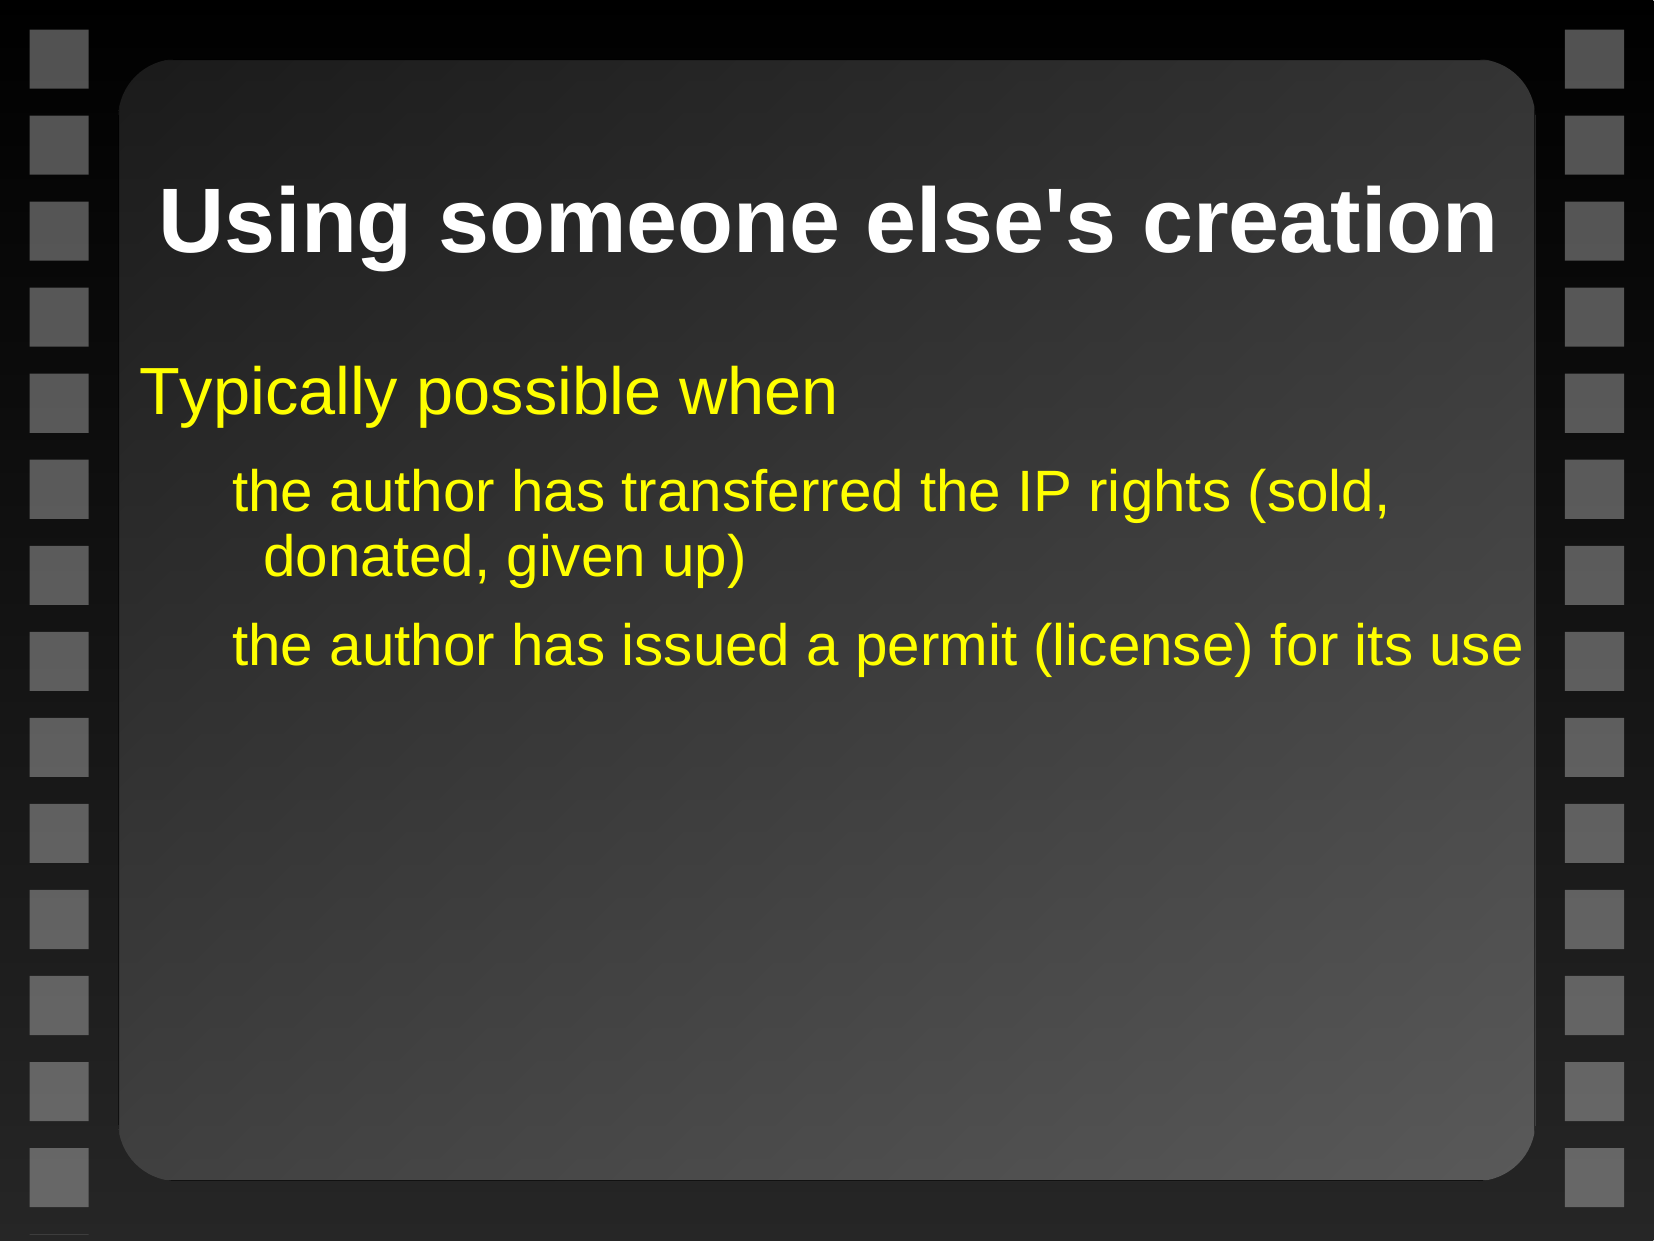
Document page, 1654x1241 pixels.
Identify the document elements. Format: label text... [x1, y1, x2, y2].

title Using someone else's creation [123, 117, 1536, 325]
list Typically possible when the author has transferred the IP rights (sold, donated, given up) the author has issued a permit (license) for its use [121, 354, 1534, 1127]
